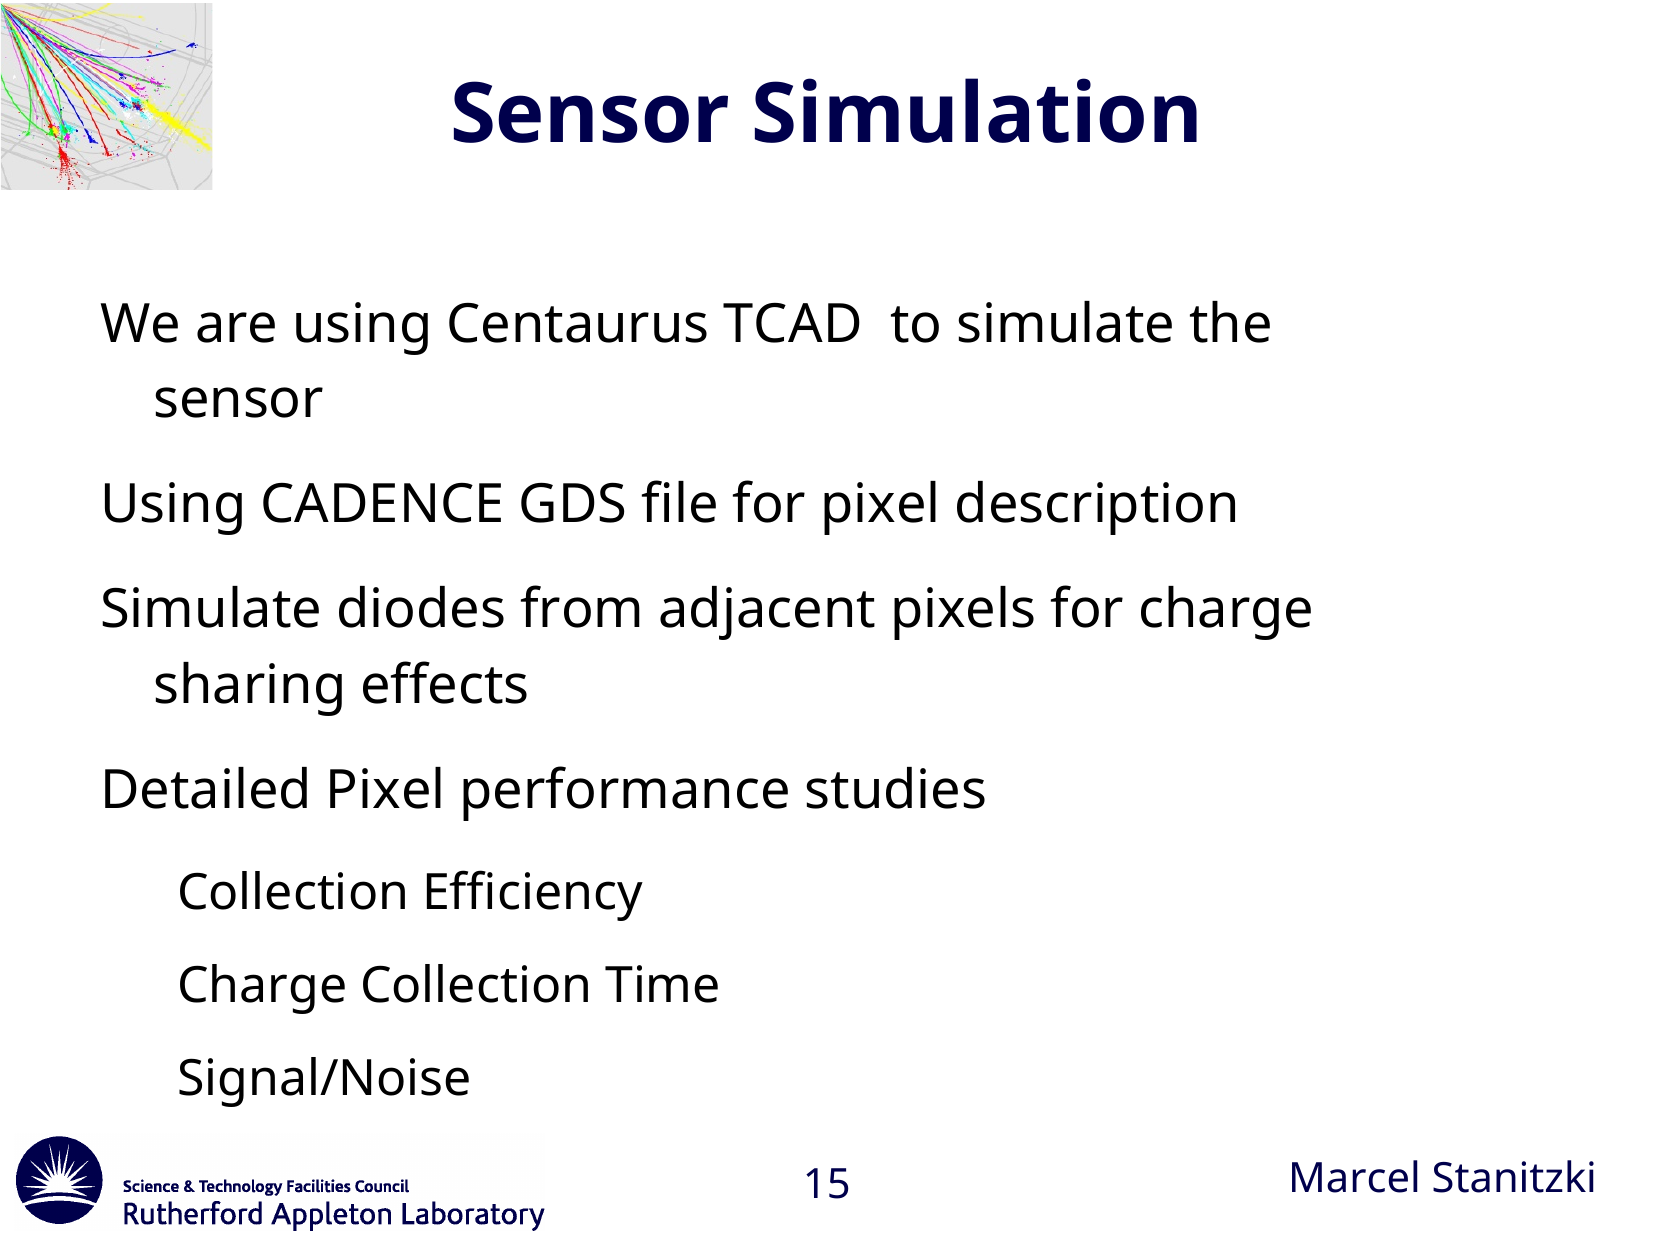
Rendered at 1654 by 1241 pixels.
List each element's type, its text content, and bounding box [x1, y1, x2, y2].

picture [0, 3, 213, 190]
title Sensor Simulation [203, 5, 1451, 213]
picture [14, 1133, 545, 1231]
list We are using Centaurus TCAD to simulate the sensor Using CADENCE GDS file for pixel description Simulate diodes from adjacent pixels for charge sharing effects Detailed Pixel performance studies Collection Efficiency Charge Collection Time Signal/Noise [82, 282, 1453, 1087]
